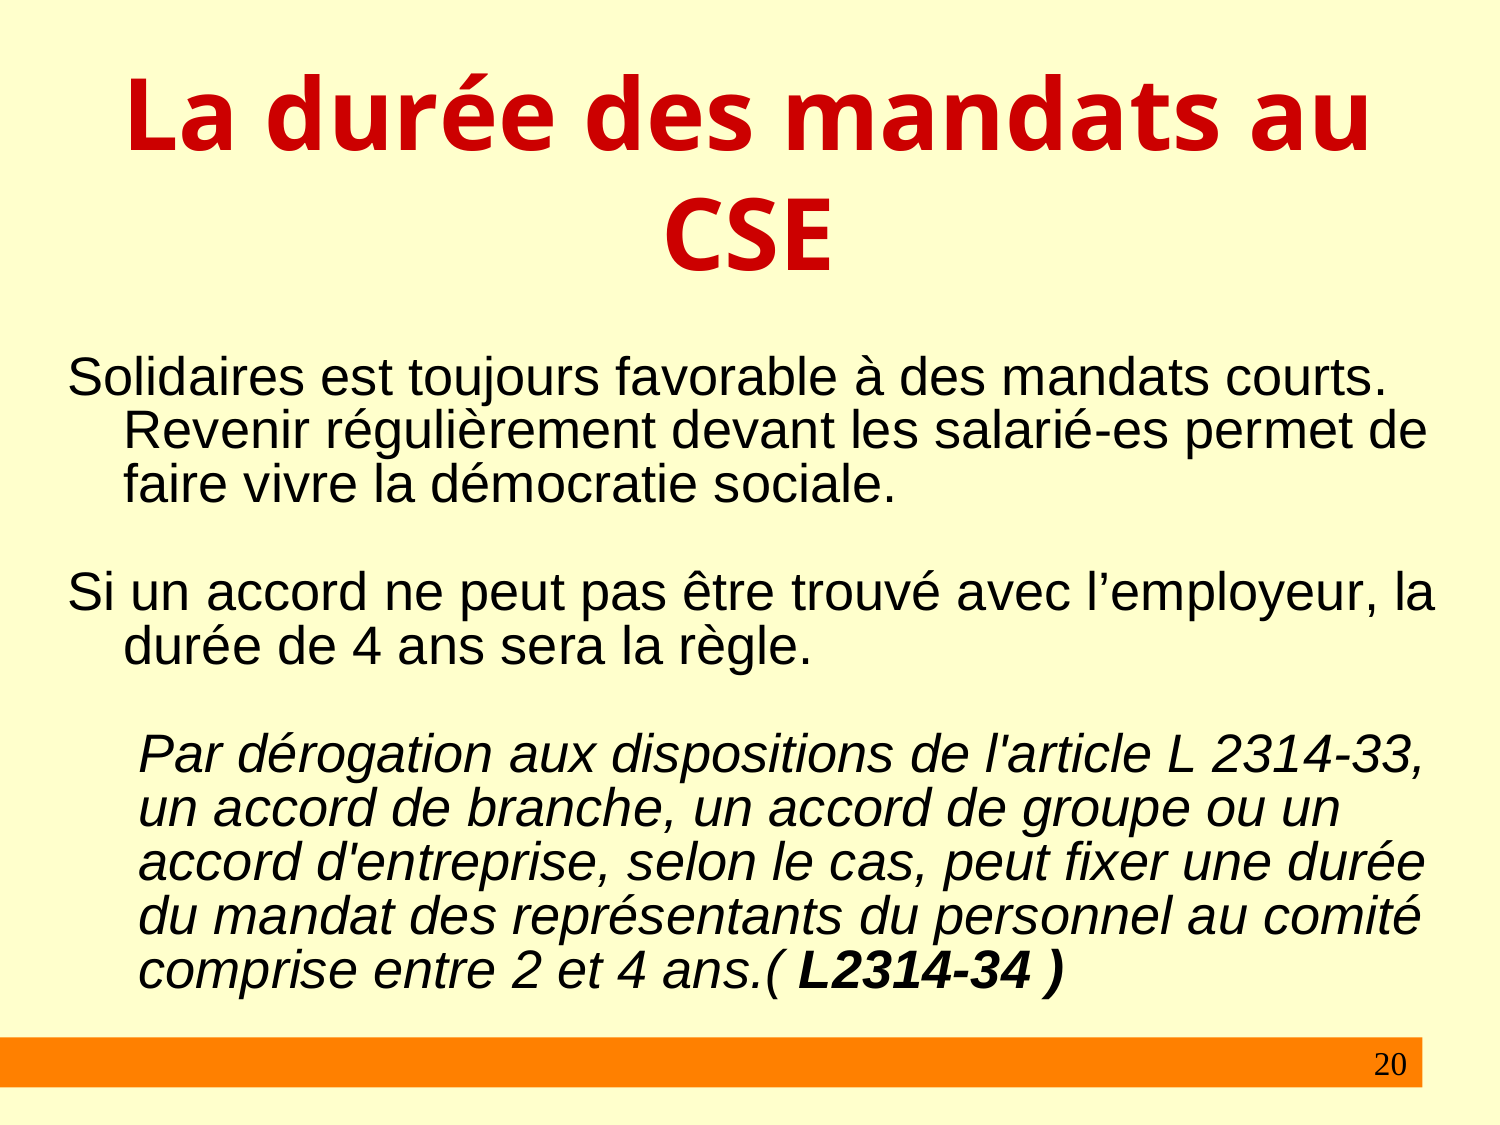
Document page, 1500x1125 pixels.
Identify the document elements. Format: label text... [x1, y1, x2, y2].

list Solidaires est toujours favorable à des mandats courts. Revenir régulièrement devant les salarié-es permet de faire vivre la démocratie sociale. Si un accord ne peut pas être trouvé avec l’employeur, la durée de 4 ans sera la règle. Par dérogation aux dispositions de l'article L 2314-33, un accord de branche, un accord de groupe ou un accord d'entreprise, selon le cas, peut fixer une durée du mandat des représentants du personnel au comité comprise entre 2 et 4 ans.( L2314-34 ) [52, 244, 1469, 1038]
text_box <numéro> [0, 1037, 1423, 1088]
title La durée des mandats au CSE [74, 42, 1423, 244]
